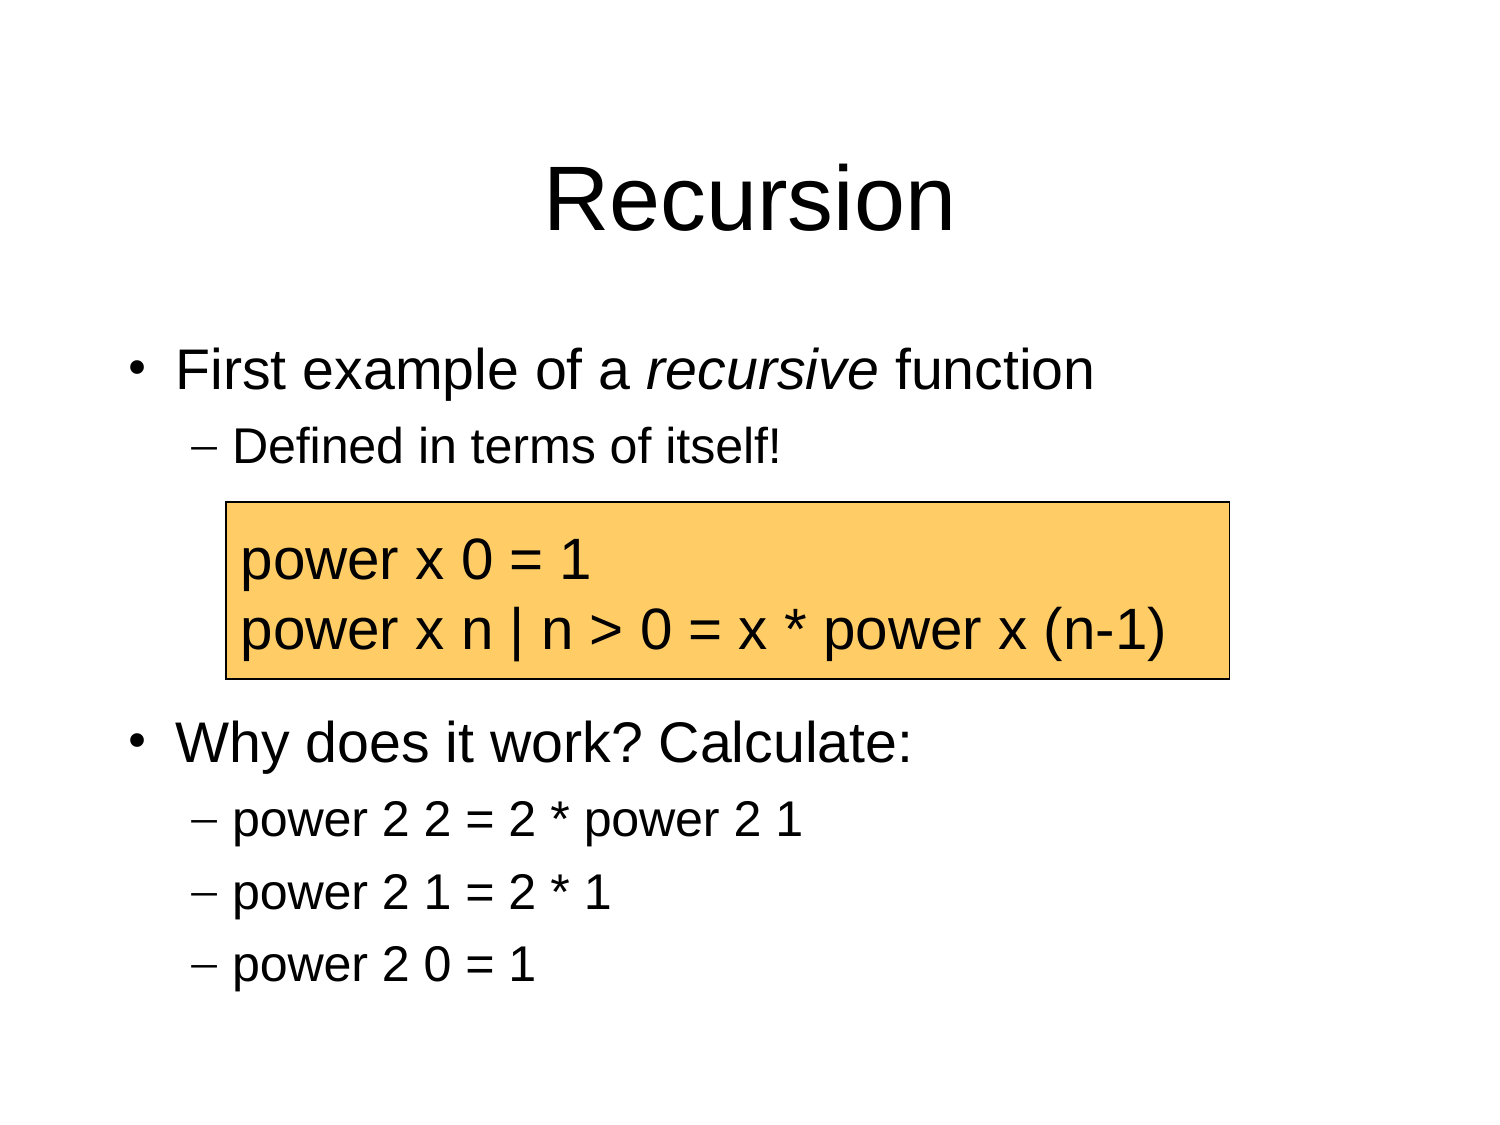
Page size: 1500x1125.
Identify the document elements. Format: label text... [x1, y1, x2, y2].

text_box power x 0 = 1 power x n | n > 0 = x * power x (n-1) [225, 502, 1230, 680]
title Recursion [112, 99, 1388, 288]
list First example of a recursive function Defined in terms of itself! Why does it work? Calculate: power 2 2 = 2 * power 2 1 power 2 1 = 2 * 1 power 2 0 = 1 [112, 324, 1388, 1000]
